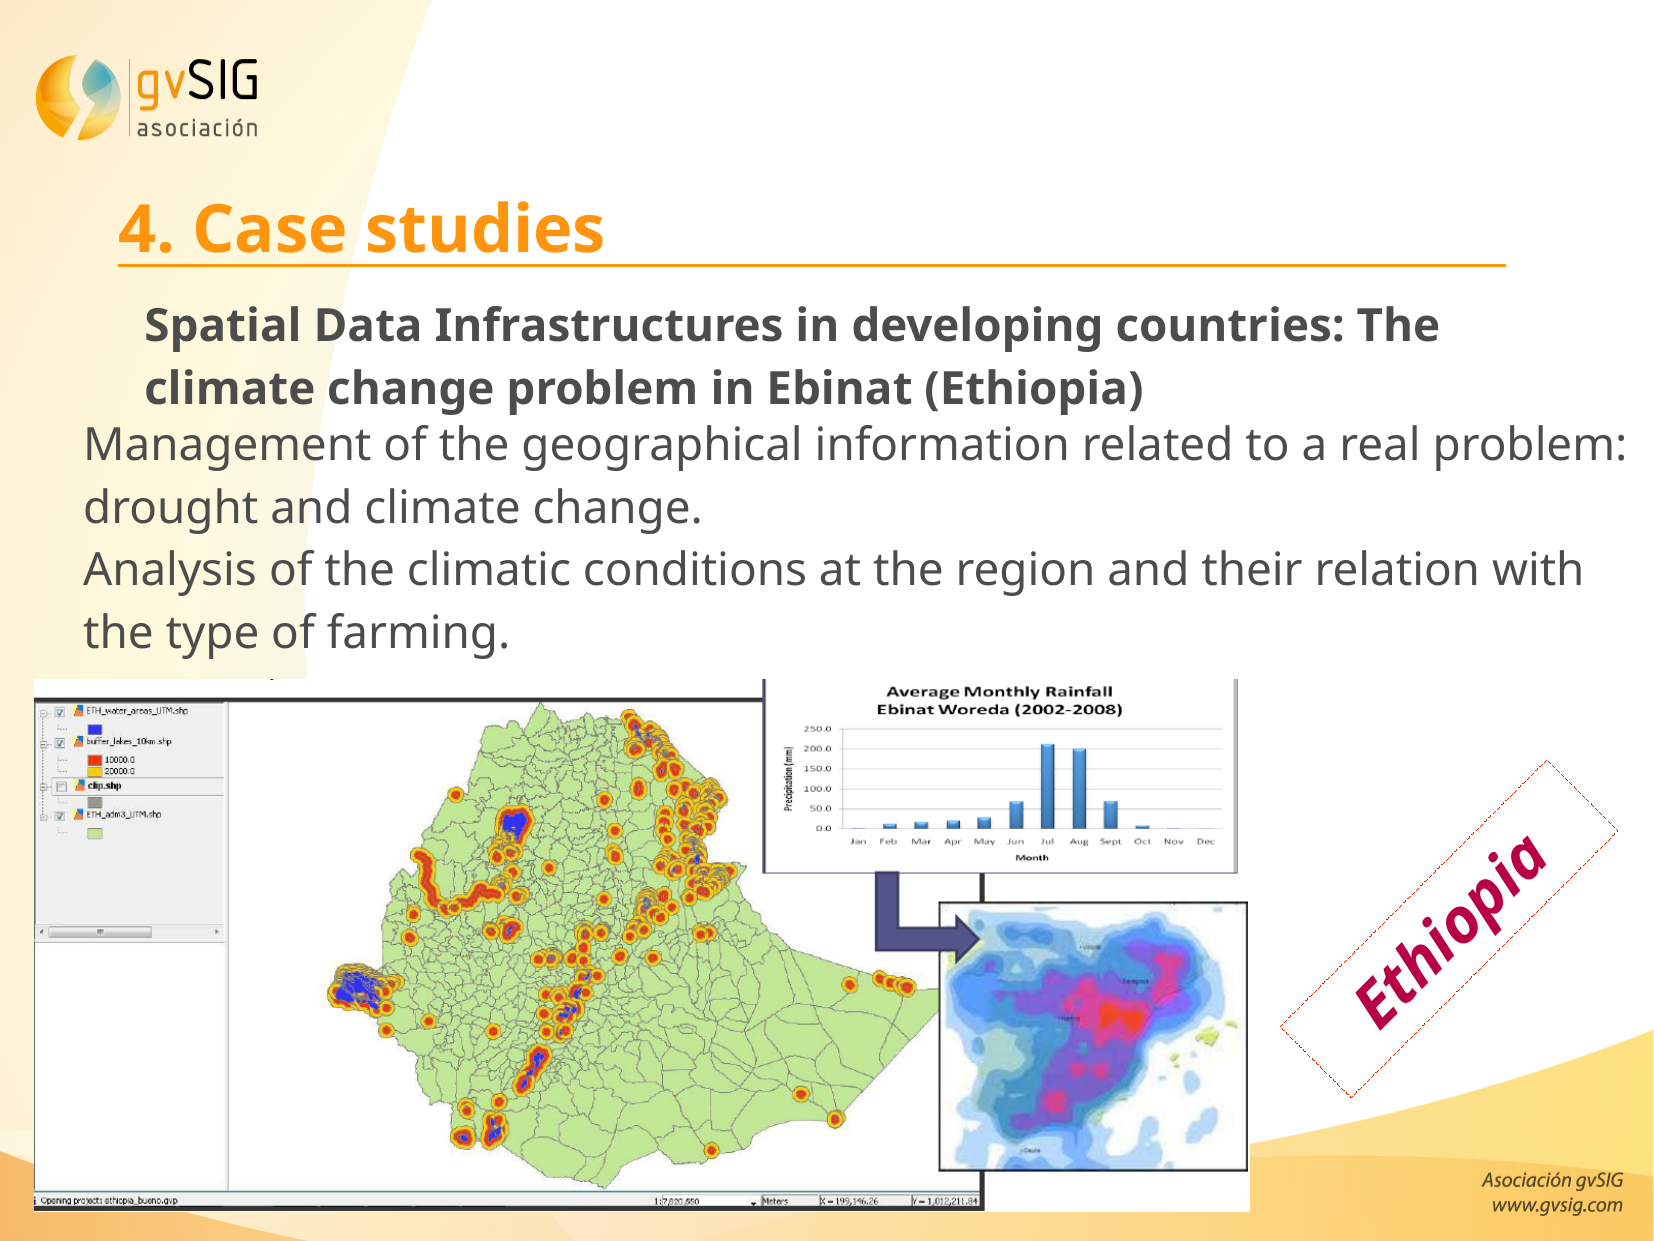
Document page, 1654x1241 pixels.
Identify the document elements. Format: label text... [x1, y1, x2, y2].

title Management of the geographical information related to a real problem: drought and climate change. Analysis of the climatic conditions at the region and their relation with the type of farming. [83, 434, 1654, 702]
picture [0, 0, 1654, 1241]
title 4. Case studies [118, 177, 1607, 276]
title Spatial Data Infrastructures in developing countries: The climate change problem in Ebinat (Ethiopia) [144, 301, 1596, 410]
text_box Ethiopia [1280, 759, 1618, 1098]
